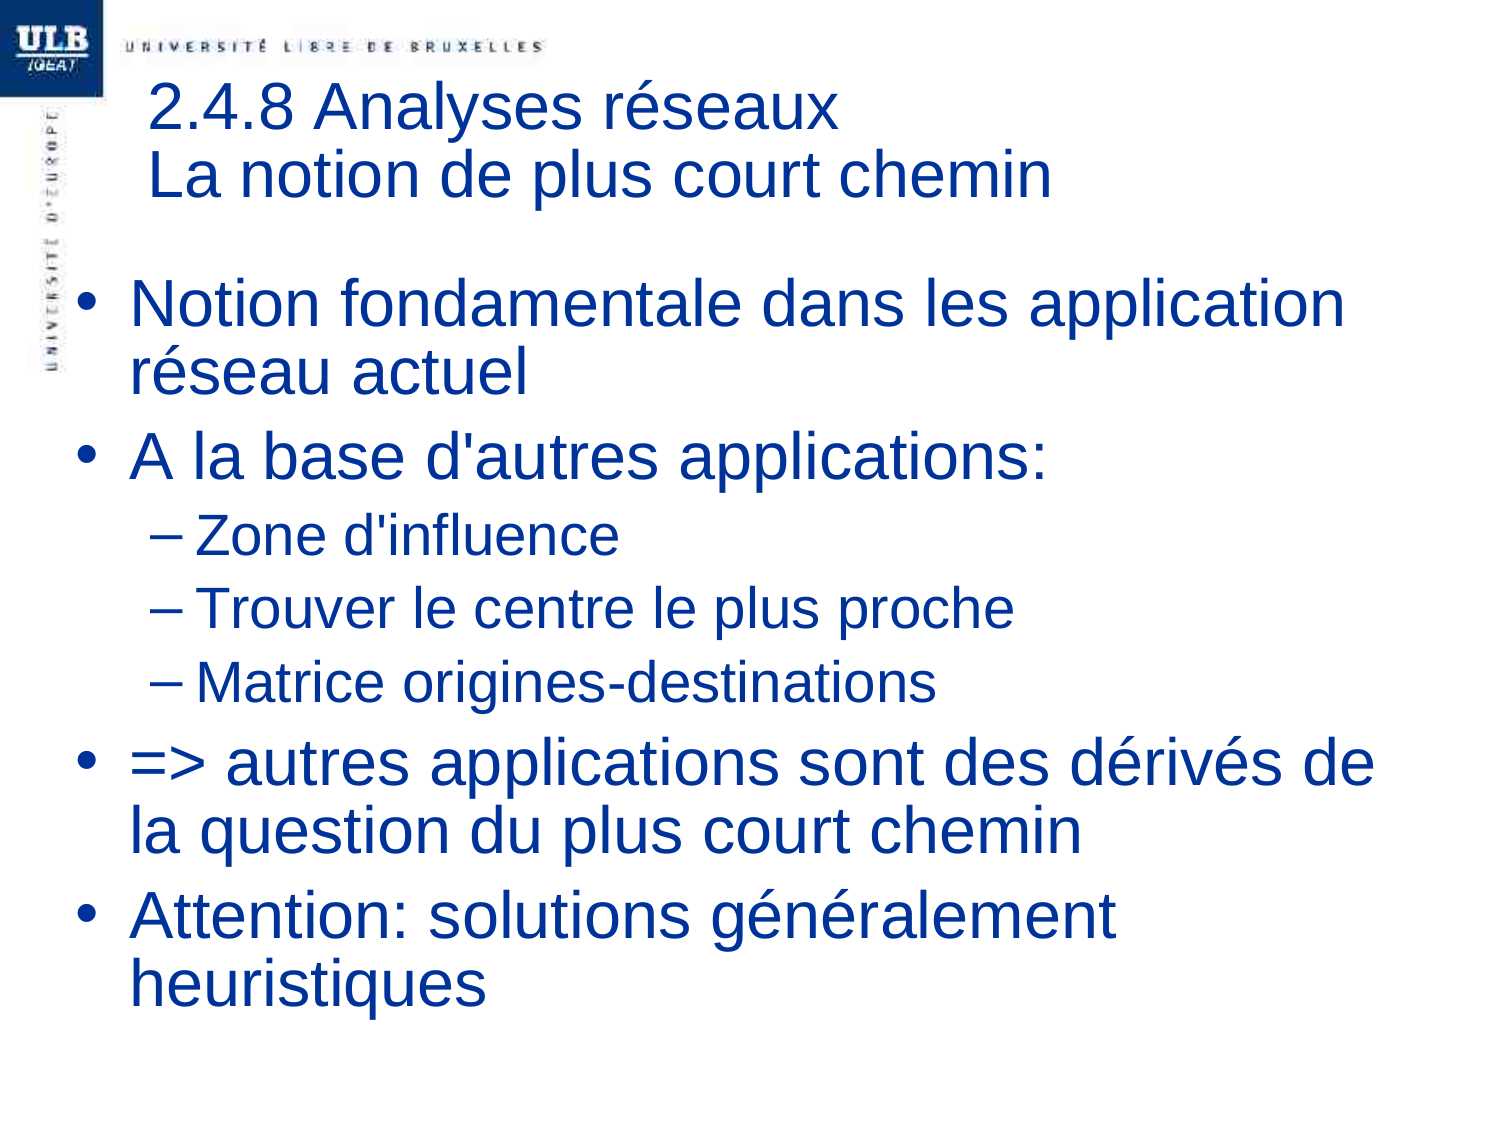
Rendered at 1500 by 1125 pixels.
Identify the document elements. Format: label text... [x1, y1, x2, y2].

list Notion fondamentale dans les application réseau actuel A la base d'autres applications: Zone d'influence Trouver le centre le plus proche Matrice origines-destinations => autres applications sont des dérivés de la question du plus court chemin Attention: solutions généralement heuristiques [74, 262, 1425, 1079]
picture [0, 0, 1500, 1125]
title 2.4.8 Analyses réseaux La notion de plus court chemin [147, 28, 1425, 249]
